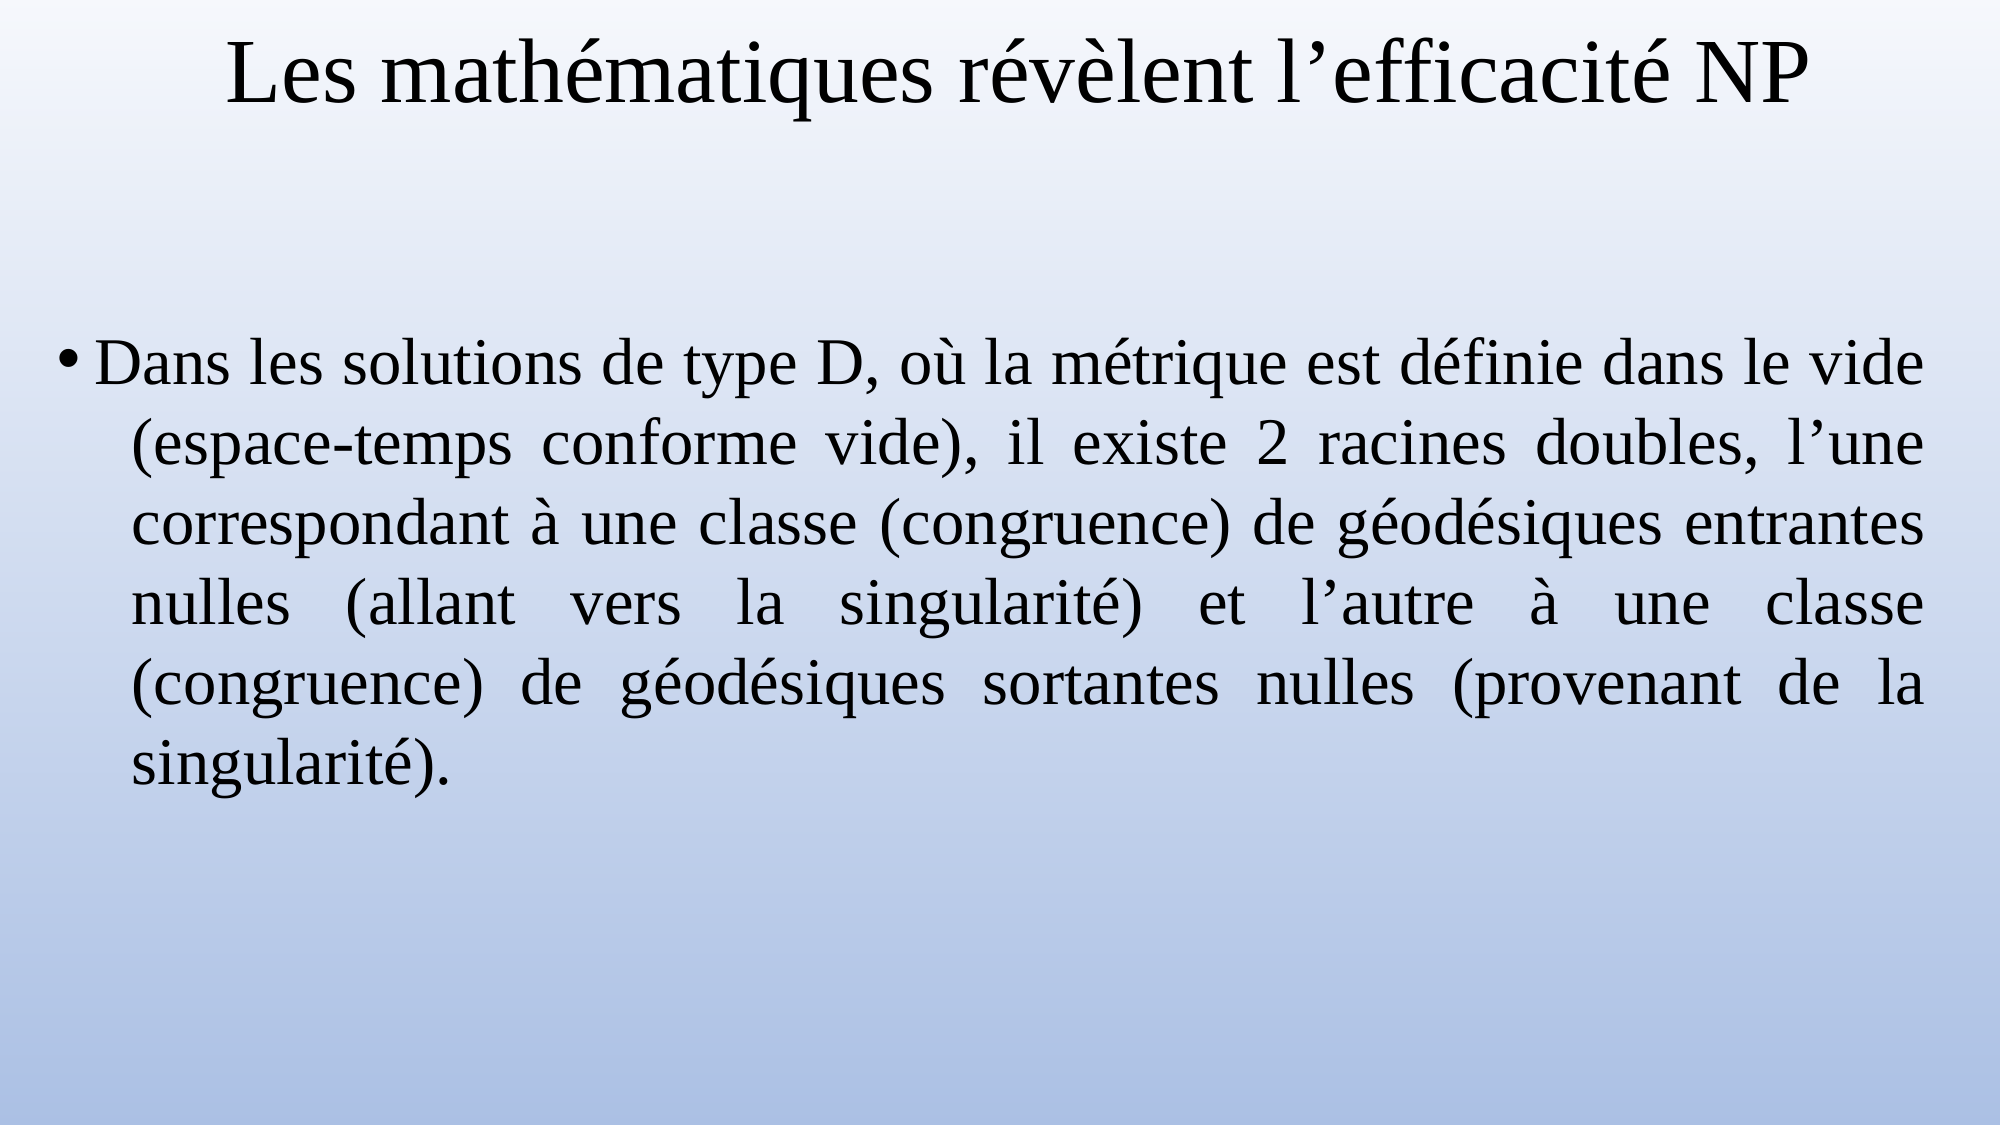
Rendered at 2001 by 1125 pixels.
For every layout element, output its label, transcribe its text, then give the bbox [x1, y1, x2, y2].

list Dans les solutions de type D, où la métrique est définie dans le vide (espace-temps conforme vide), il existe 2 racines doubles, l’une correspondant à une classe (congruence) de géodésiques entrantes nulles (allant vers la singularité) et l’autre à une classe (congruence) de géodésiques sortantes nulles (provenant de la singularité). [41, 309, 1944, 989]
title Les mathématiques révèlent l’efficacité NP [69, 3, 1971, 142]
